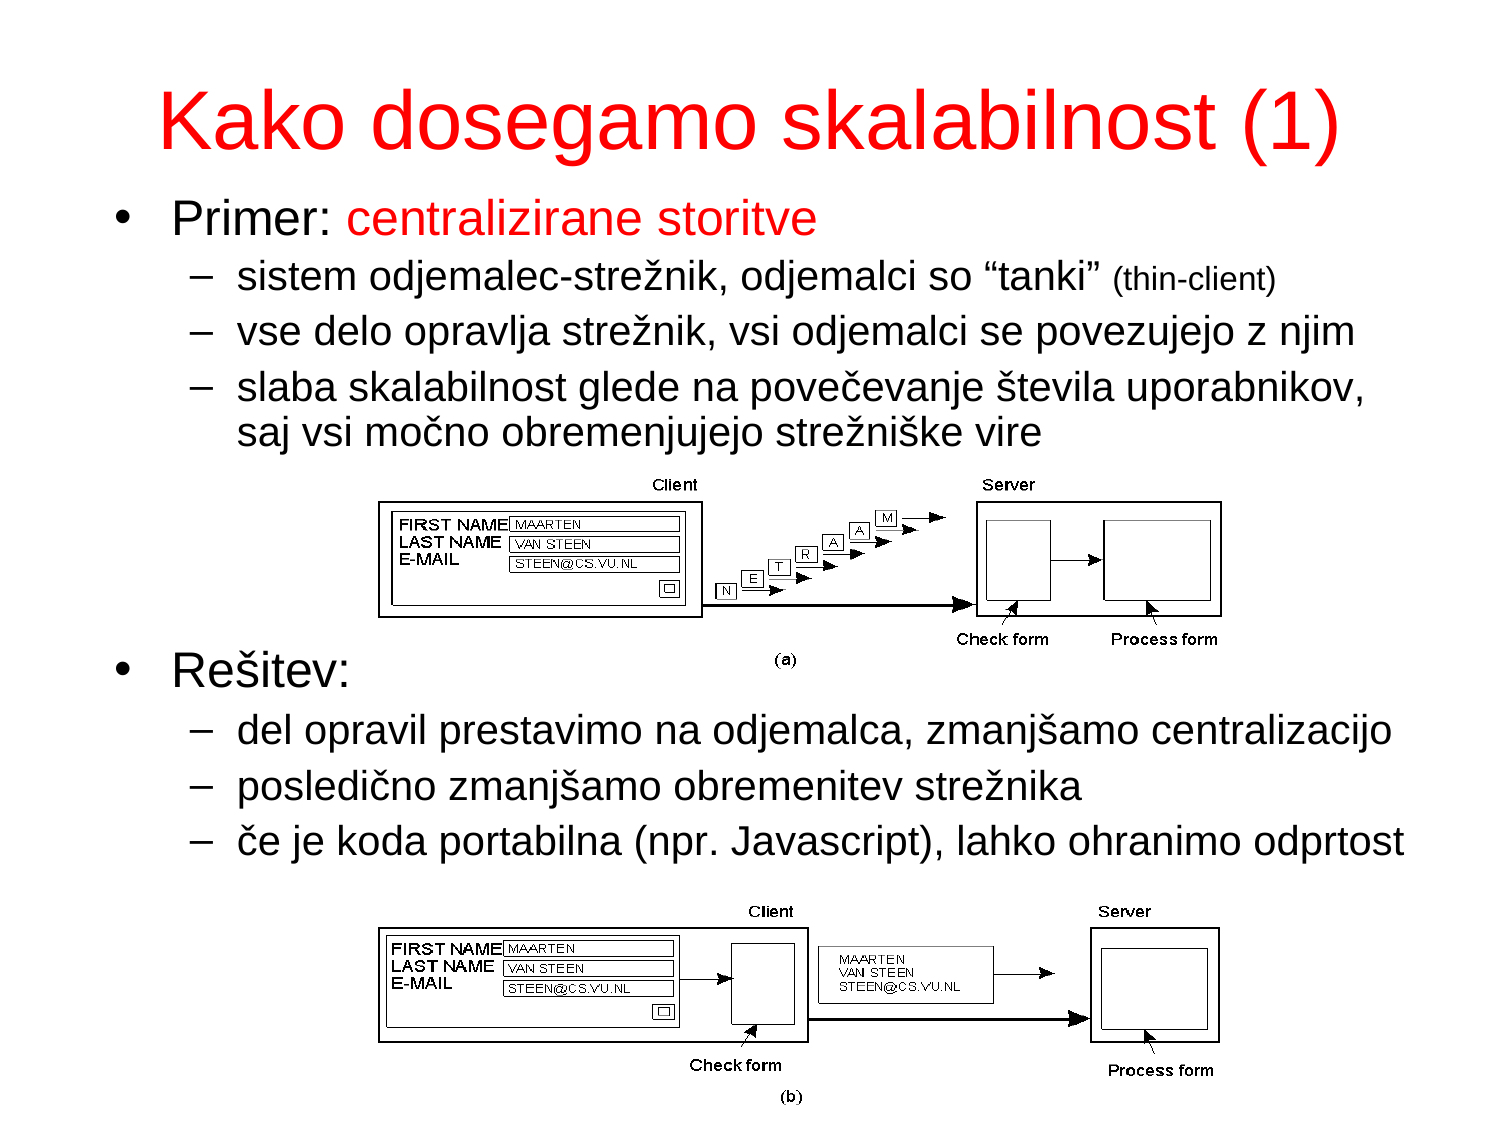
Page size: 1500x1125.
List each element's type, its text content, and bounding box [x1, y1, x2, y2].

title Kako dosegamo skalabilnost (1) [0, 47, 1500, 185]
picture [360, 893, 1235, 1122]
picture [360, 462, 1235, 681]
text_box Primer: centralizirane storitve sistem odjemalec-strežnik, odjemalci so “tanki” (thin-client) vse delo opravlja strežnik, vsi odjemalci se povezujejo z njim slaba skalabilnost glede na povečevanje števila uporabnikov, saj vsi močno obremenjujejo strežniške vire Rešitev: del opravil prestavimo na odjemalca, zmanjšamo centralizacijo posledično zmanjšamo obremenitev strežnika če je koda portabilna (npr. Javascript), lahko ohranimo odprtost [100, 185, 1436, 965]
